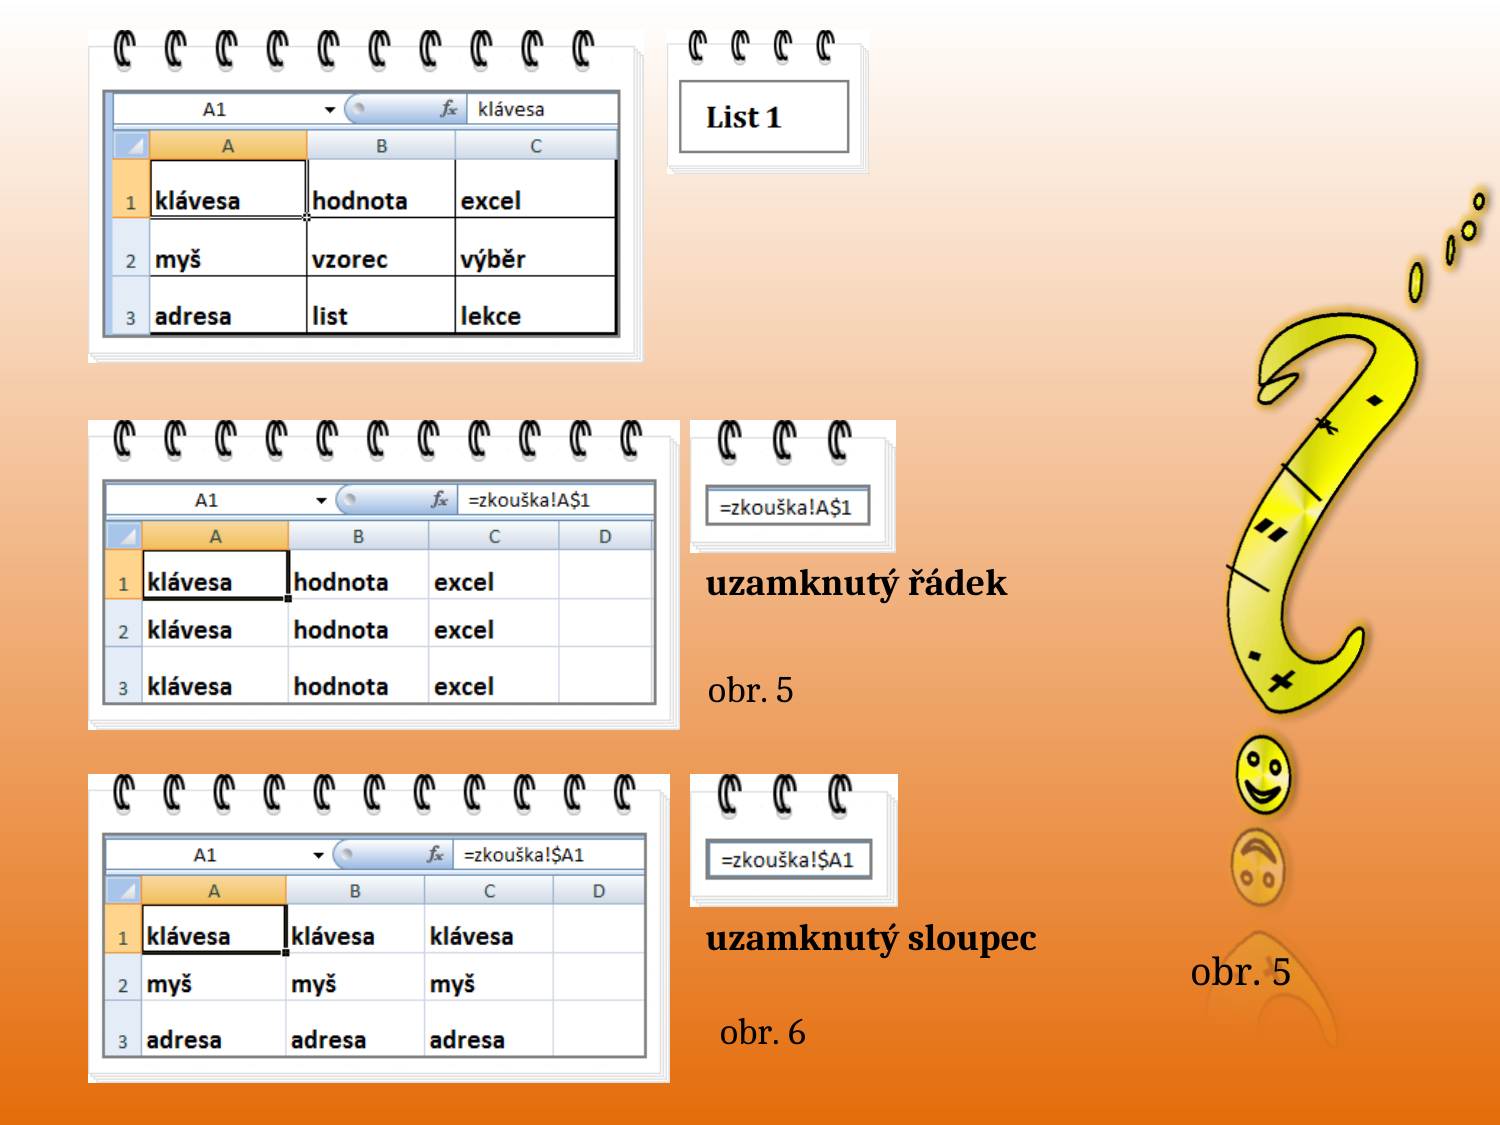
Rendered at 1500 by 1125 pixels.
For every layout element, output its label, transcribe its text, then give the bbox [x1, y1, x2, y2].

picture [88, 30, 644, 363]
picture [690, 420, 896, 550]
picture [1171, 160, 1500, 1125]
text_box uzamknutý řádek [690, 550, 1046, 612]
picture [88, 420, 680, 730]
picture [690, 774, 898, 904]
picture [88, 774, 670, 1083]
text_box obr. 5 [693, 656, 809, 718]
text_box uzamknutý sloupec [690, 904, 1105, 966]
text_box obr. 6 [705, 999, 821, 1060]
picture [667, 30, 869, 174]
text_box obr. 5 [1175, 940, 1335, 1001]
